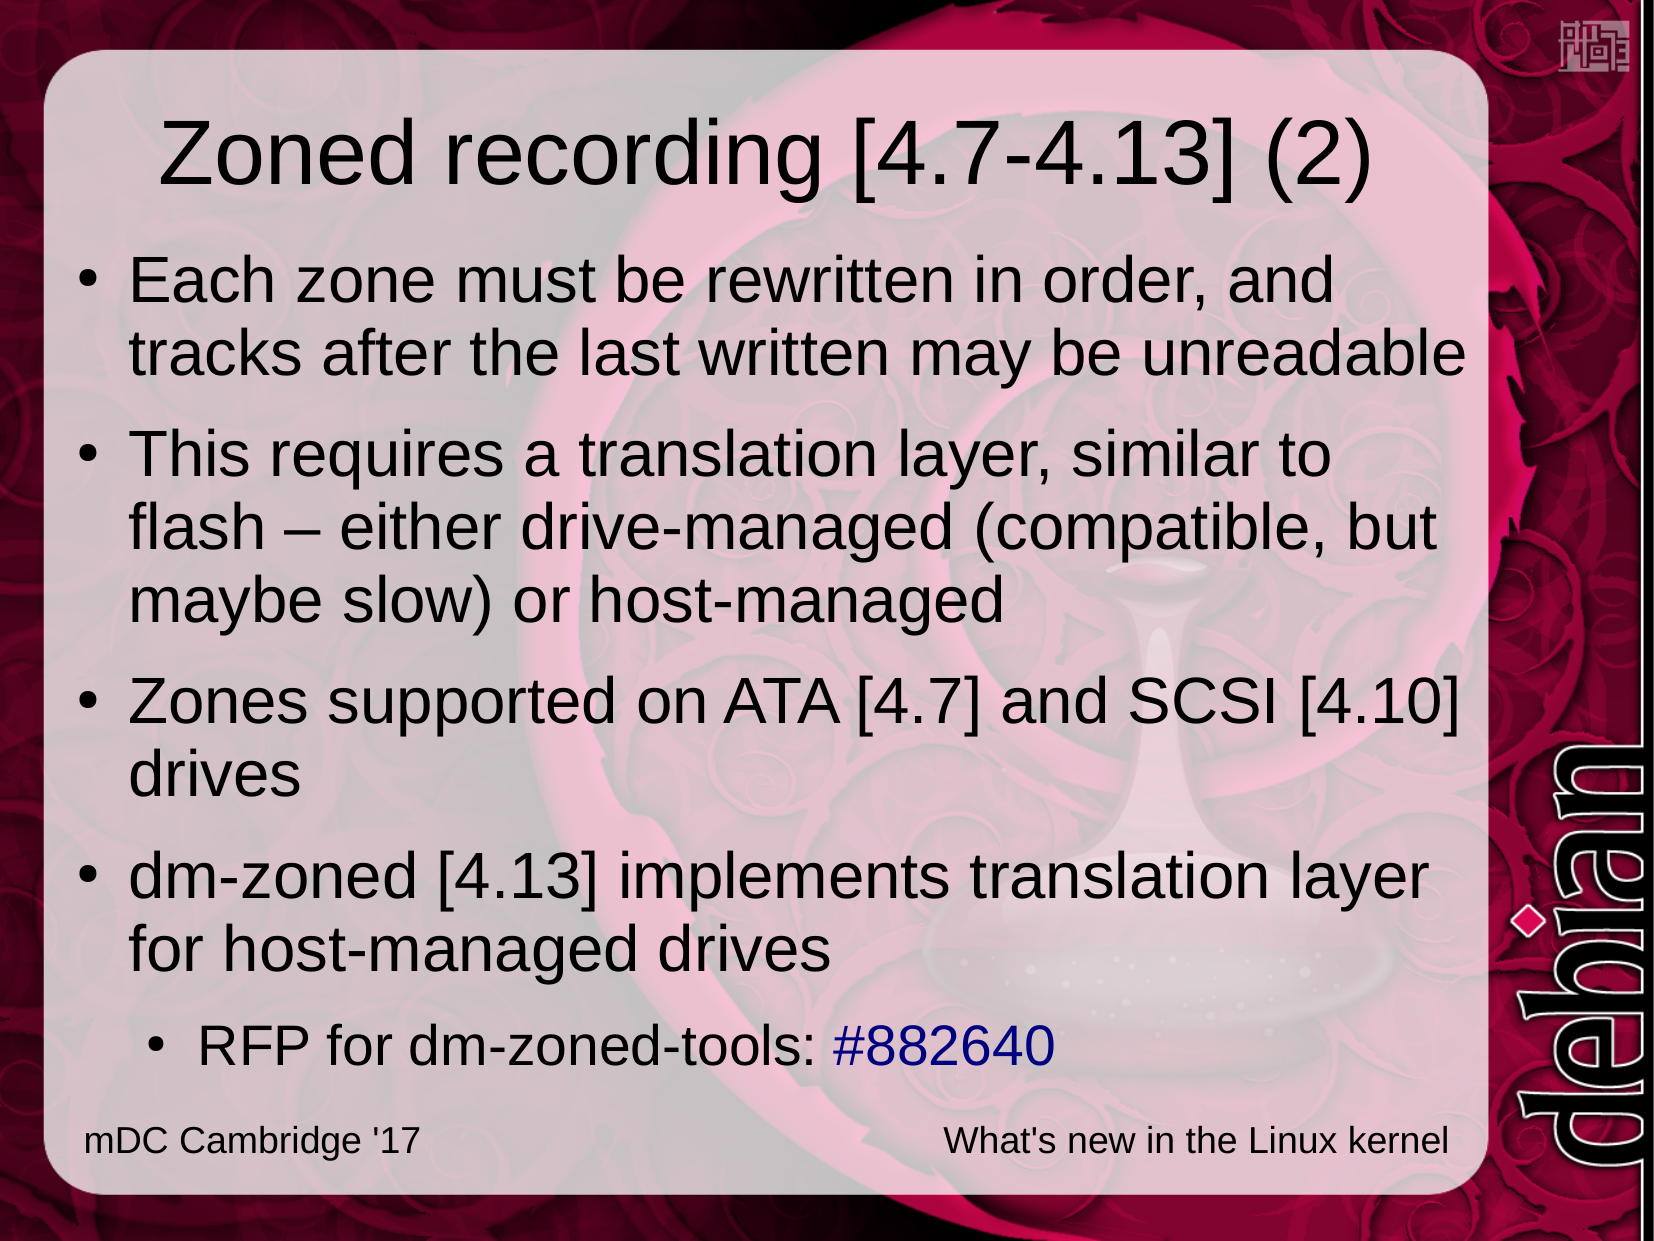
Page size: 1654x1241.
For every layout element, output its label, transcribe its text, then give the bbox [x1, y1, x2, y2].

title Zoned recording [4.7-4.13] (2) [59, 49, 1477, 243]
picture [0, 0, 1654, 1241]
list Each zone must be rewritten in order, and tracks after the last written may be unreadable This requires a translation layer, similar to flash – either drive-managed (compatible, but maybe slow) or host-managed Zones supported on ATA [4.7] and SCSI [4.10] drives dm-zoned [4.13] implements translation layer for host-managed drives RFP for dm-zoned-tools: #882640 [59, 243, 1477, 1109]
